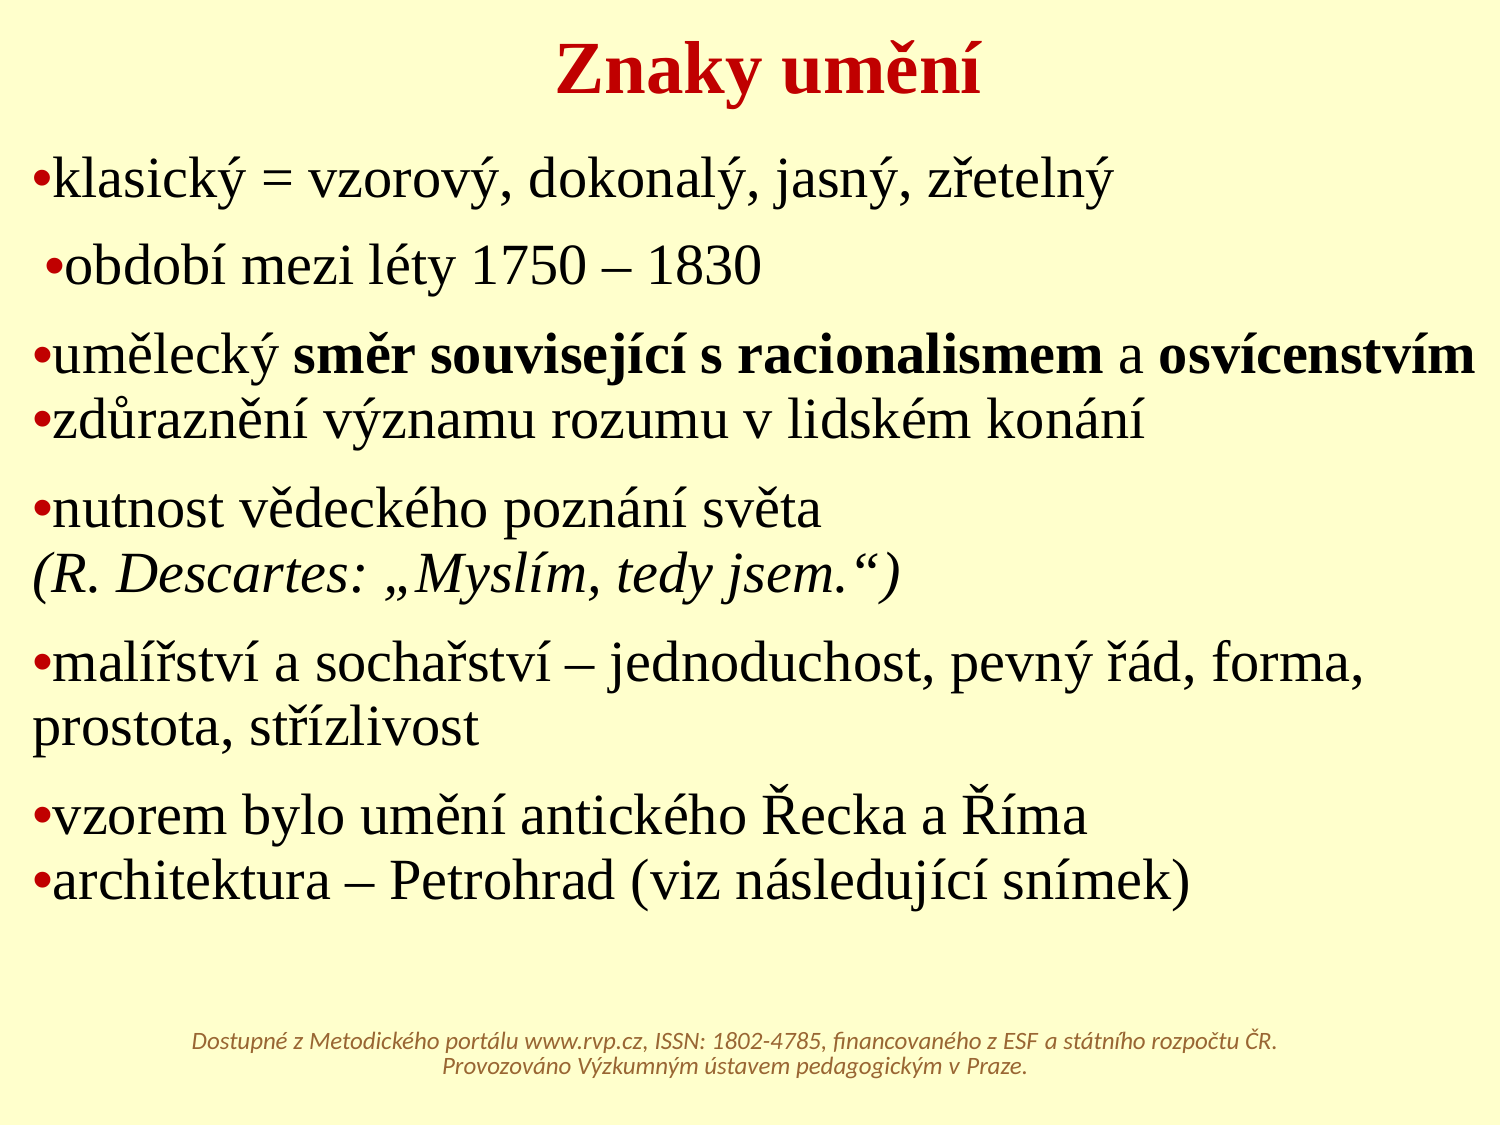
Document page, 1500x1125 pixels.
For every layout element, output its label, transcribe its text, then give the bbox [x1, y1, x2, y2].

text_box malířství a sochařství – jednoduchost, pevný řád, forma, prostota, střízlivost [17, 621, 1500, 767]
text_box umělecký směr související s racionalismem a osvícenstvím zdůraznění významu rozumu v lidském konání [17, 314, 1500, 459]
text_box Dostupné z Metodického portálu www.rvp.cz, ISSN: 1802-4785, financovaného z ESF a státního rozpočtu ČR. Provozováno Výzkumným ústavem pedagogickým v Praze. [171, 1023, 1300, 1089]
text_box vzorem bylo umění antického Řecka a Říma architektura – Petrohrad (viz následující snímek) [17, 774, 1500, 920]
text_box Znaky umění [539, 19, 997, 118]
text_box období mezi léty 1750 – 1830 [29, 224, 779, 306]
text_box nutnost vědeckého poznání světa (R. Descartes: „Myslím, tedy jsem.“) [17, 467, 1500, 613]
text_box klasický = vzorový, dokonalý, jasný, zřetelný [17, 137, 1131, 218]
